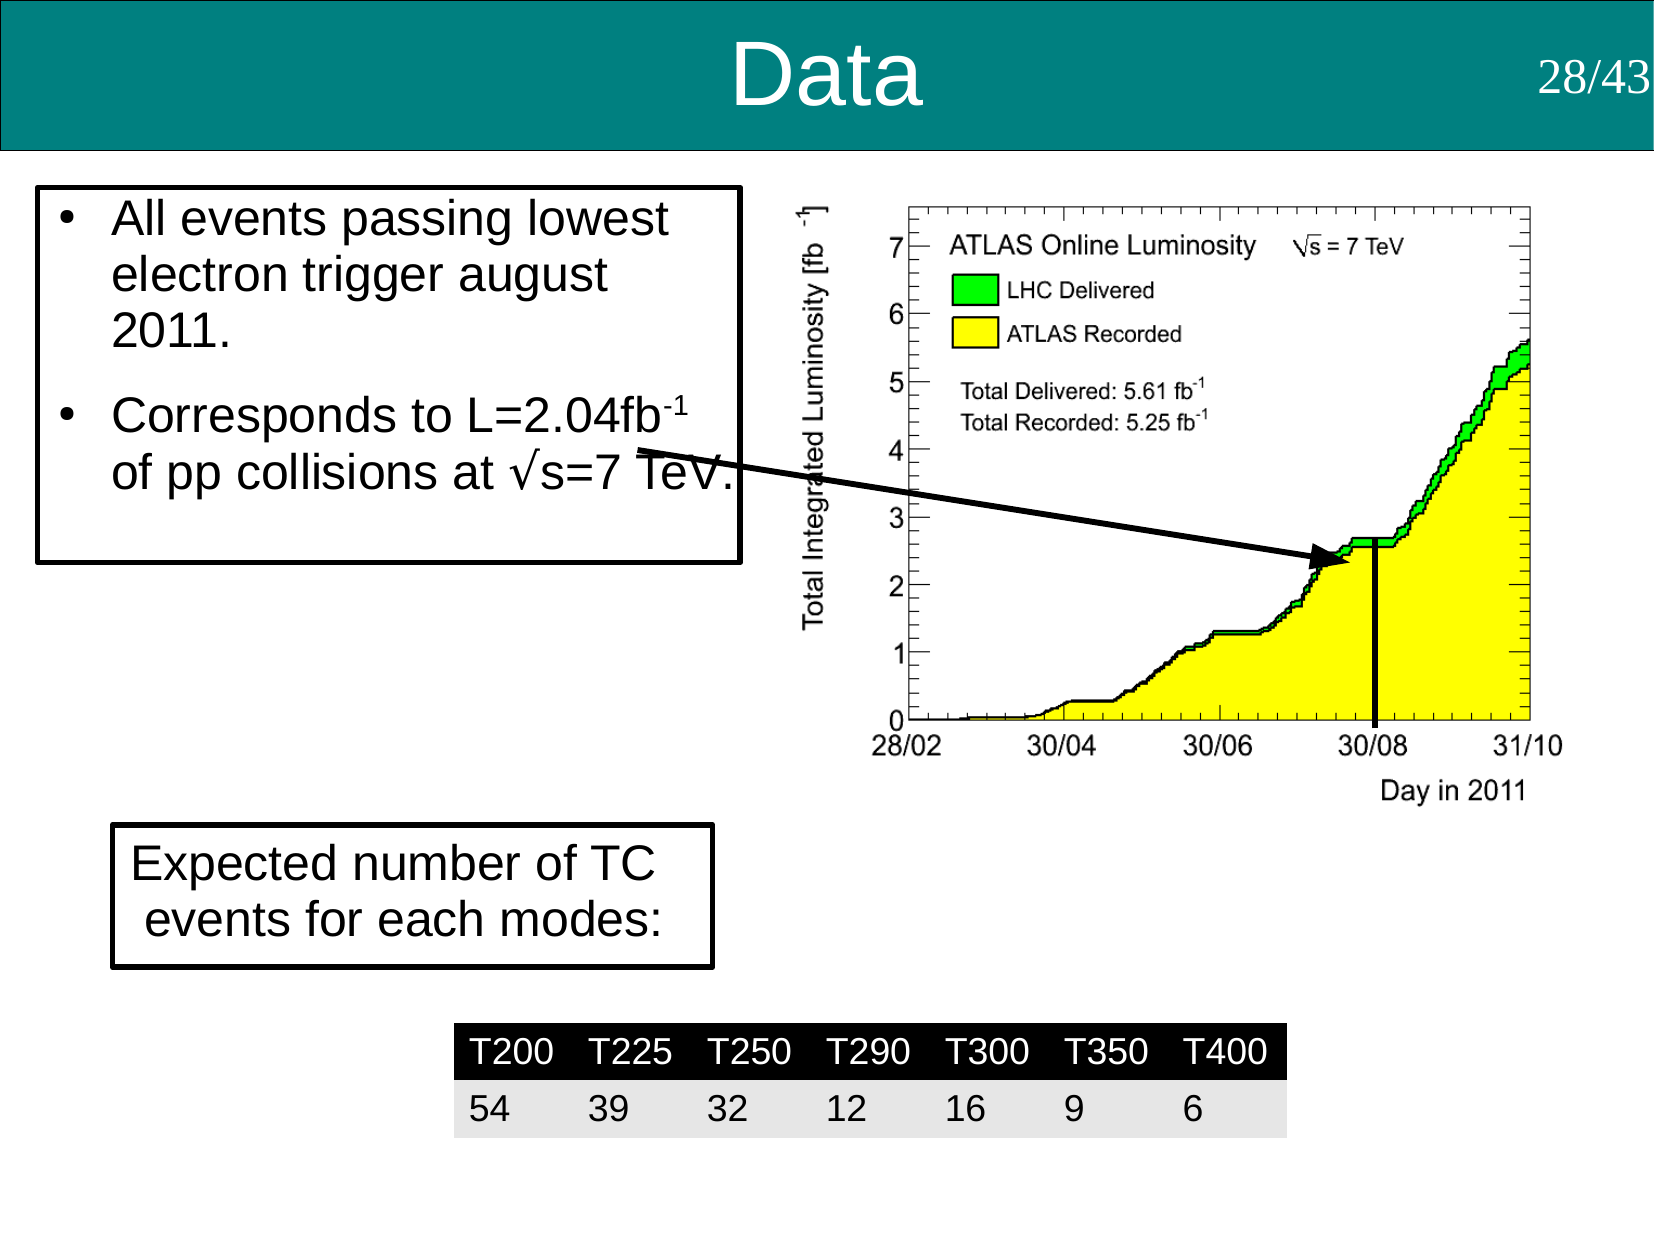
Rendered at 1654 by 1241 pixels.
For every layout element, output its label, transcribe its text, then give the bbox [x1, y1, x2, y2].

table_header T290 [811, 1023, 930, 1080]
table_header T200 [454, 1023, 573, 1080]
table_header T400 [1168, 1023, 1287, 1080]
text_box Expected number of TC events for each modes: [112, 825, 713, 967]
list All events passing lowest electron trigger august 2011. Corresponds to L=2.04fb-1 of pp collisions at √s=7 TeV. [37, 187, 741, 563]
table_cell 39 [573, 1080, 692, 1138]
table_header T225 [573, 1023, 692, 1080]
table_cell 32 [692, 1080, 811, 1138]
table_cell 6 [1168, 1080, 1287, 1138]
table_header T250 [692, 1023, 811, 1080]
table_cell 12 [811, 1080, 930, 1138]
table_header T300 [930, 1023, 1049, 1080]
table_cell 9 [1049, 1080, 1168, 1138]
table_header T350 [1049, 1023, 1168, 1080]
table_cell 54 [454, 1080, 573, 1138]
title Data [82, 22, 1571, 126]
picture [788, 175, 1651, 816]
table_cell 16 [930, 1080, 1049, 1138]
